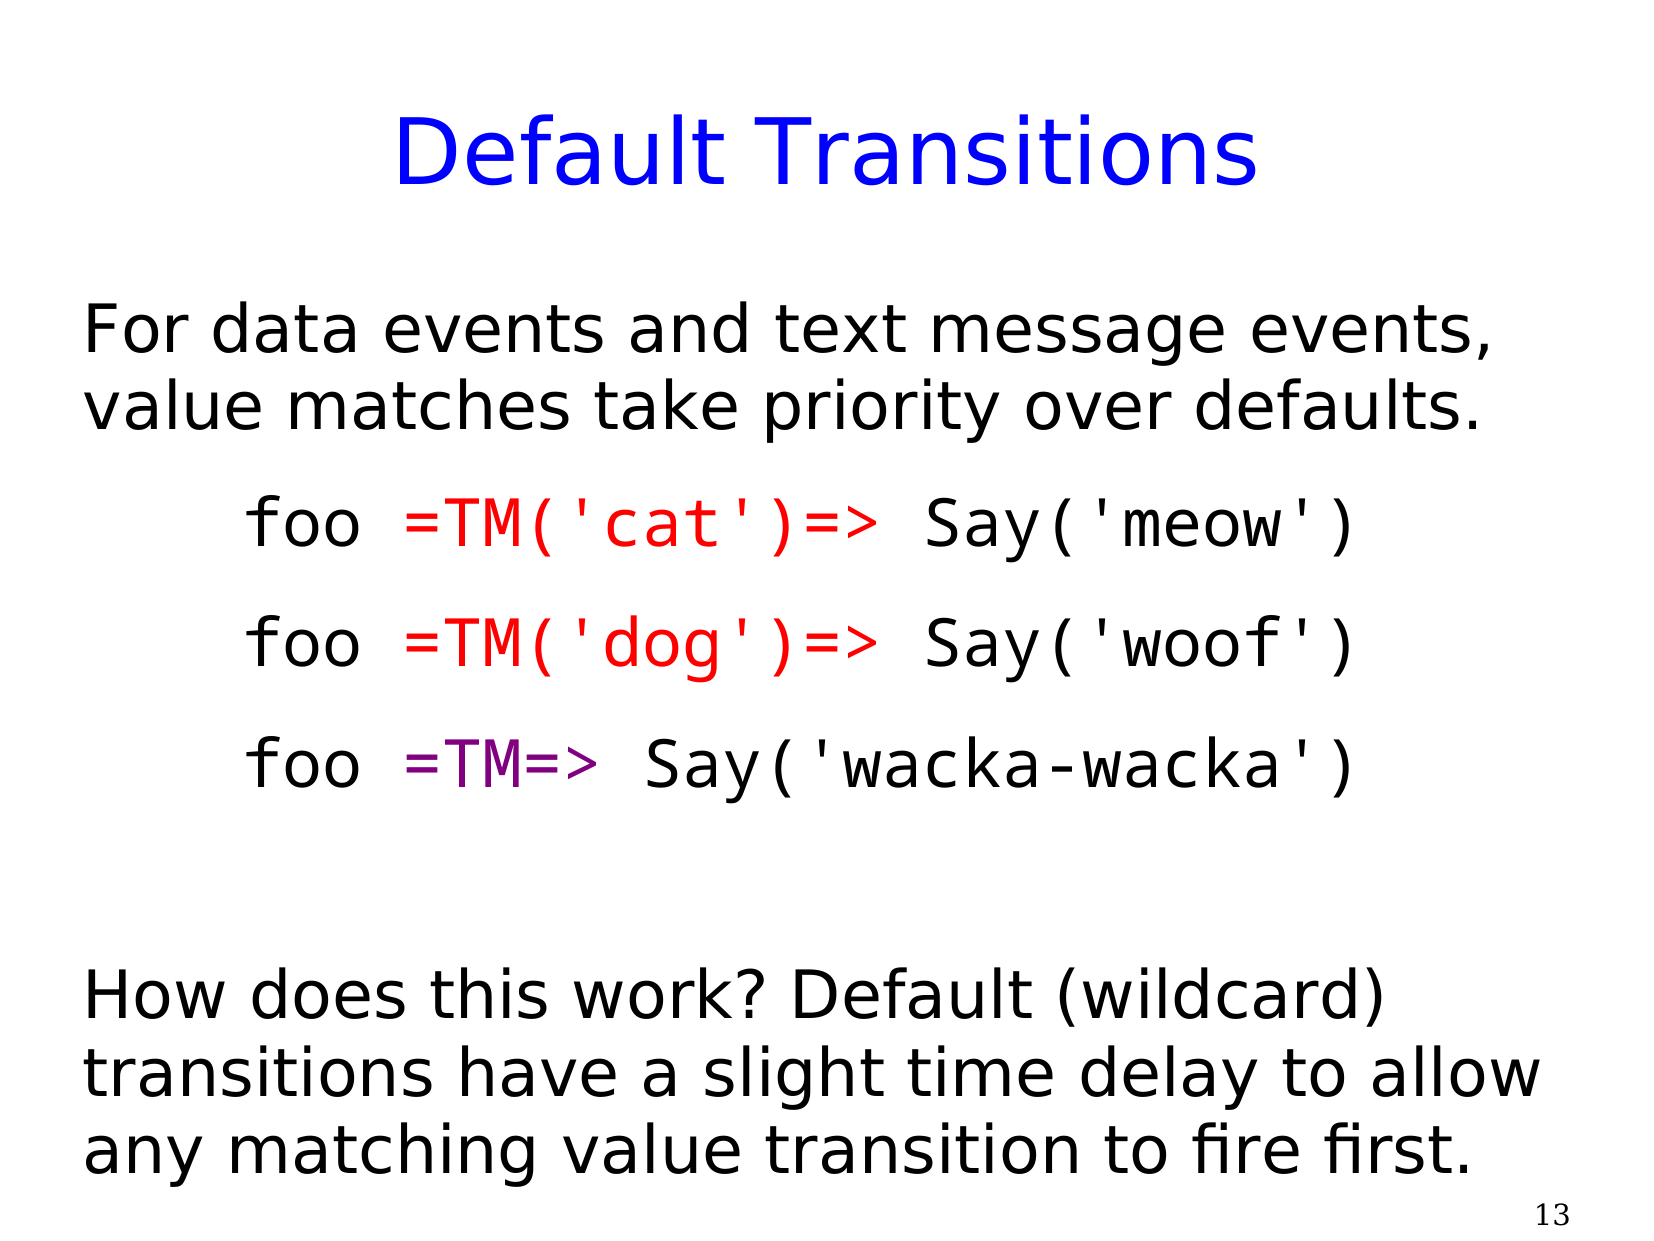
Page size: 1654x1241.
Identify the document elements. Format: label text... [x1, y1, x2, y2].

title Default Transitions [82, 49, 1571, 257]
list For data events and text message events, value matches take priority over defaults. foo =TM('cat')=> Say('meow') foo =TM('dog')=> Say('woof') foo =TM=> Say('wacka-wacka') How does this work? Default (wildcard) transitions have a slight time delay to allow any matching value transition to fire first. [82, 290, 1571, 1138]
